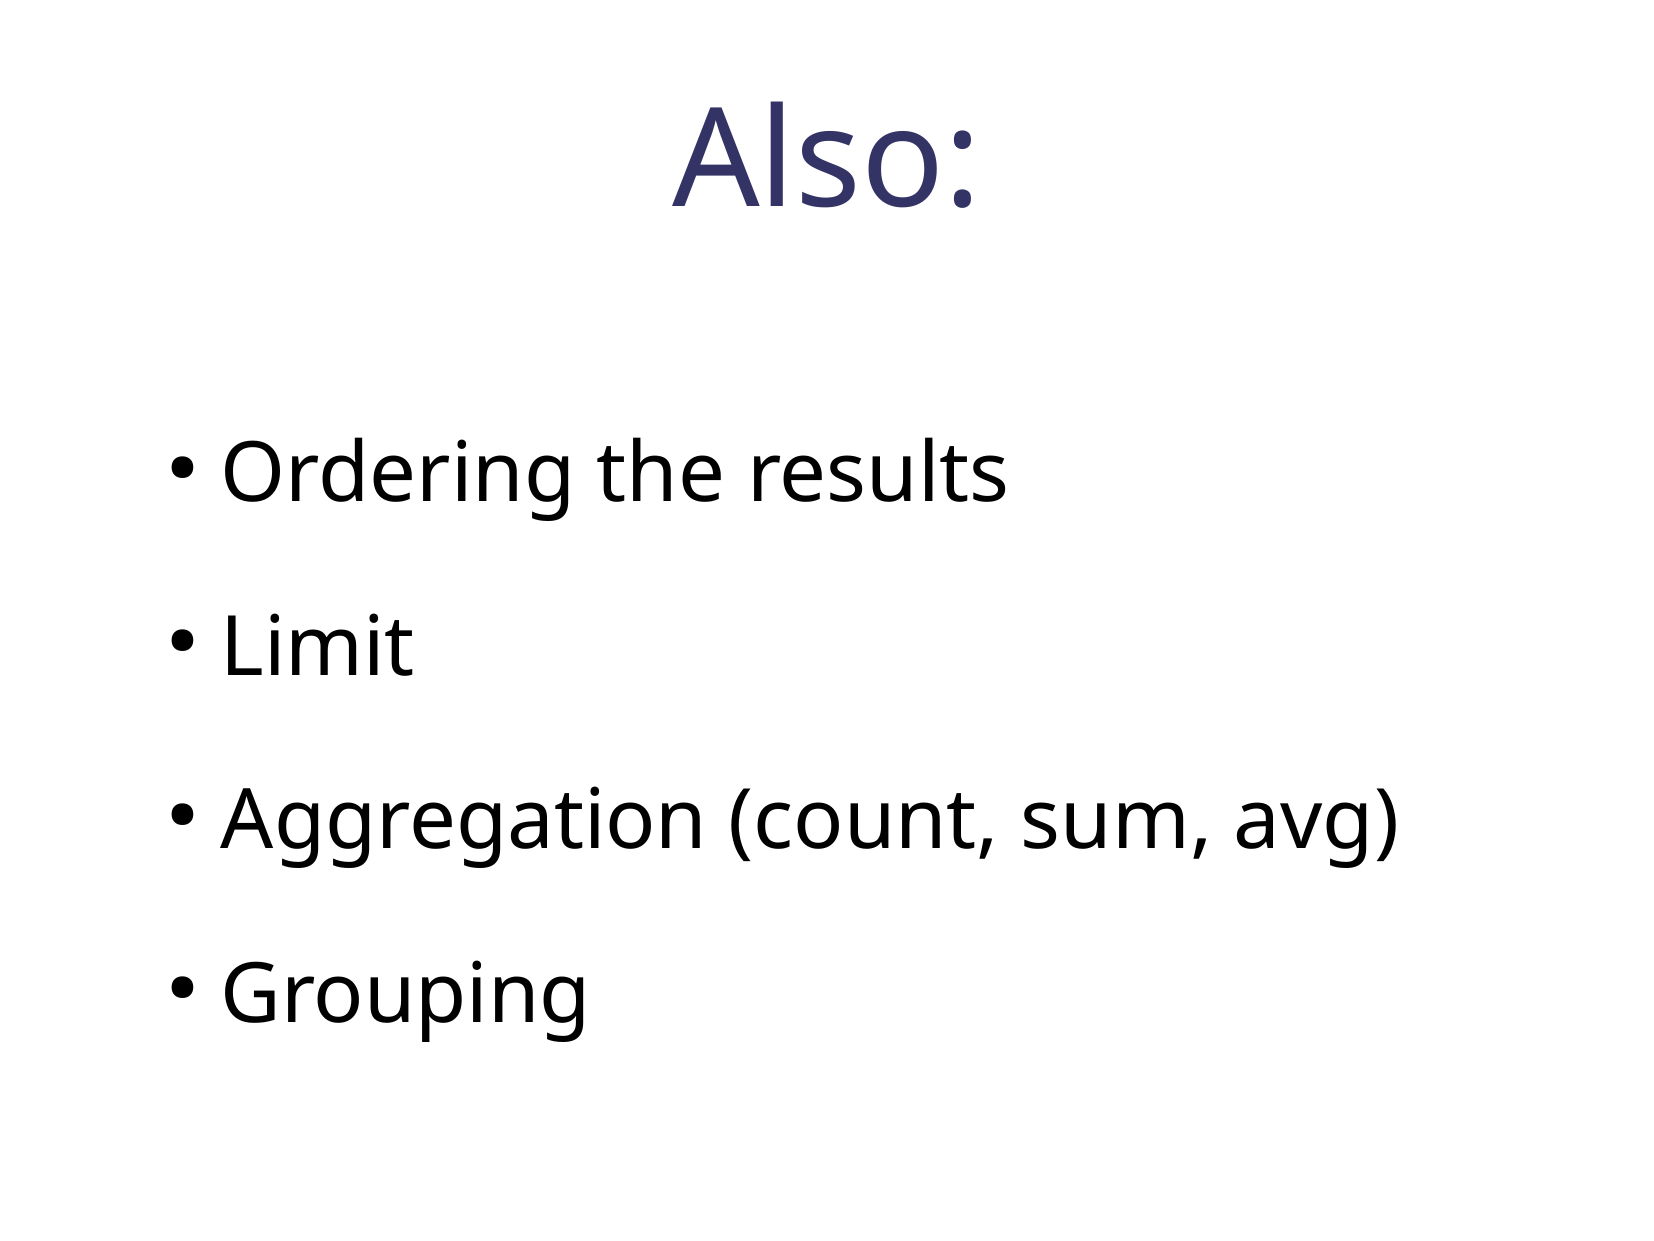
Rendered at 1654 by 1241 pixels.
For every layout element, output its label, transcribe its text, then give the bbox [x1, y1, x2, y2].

title Also: [82, 49, 1571, 257]
list Ordering the results Limit Aggregation (count, sum, avg) Grouping [150, 412, 1571, 1094]
